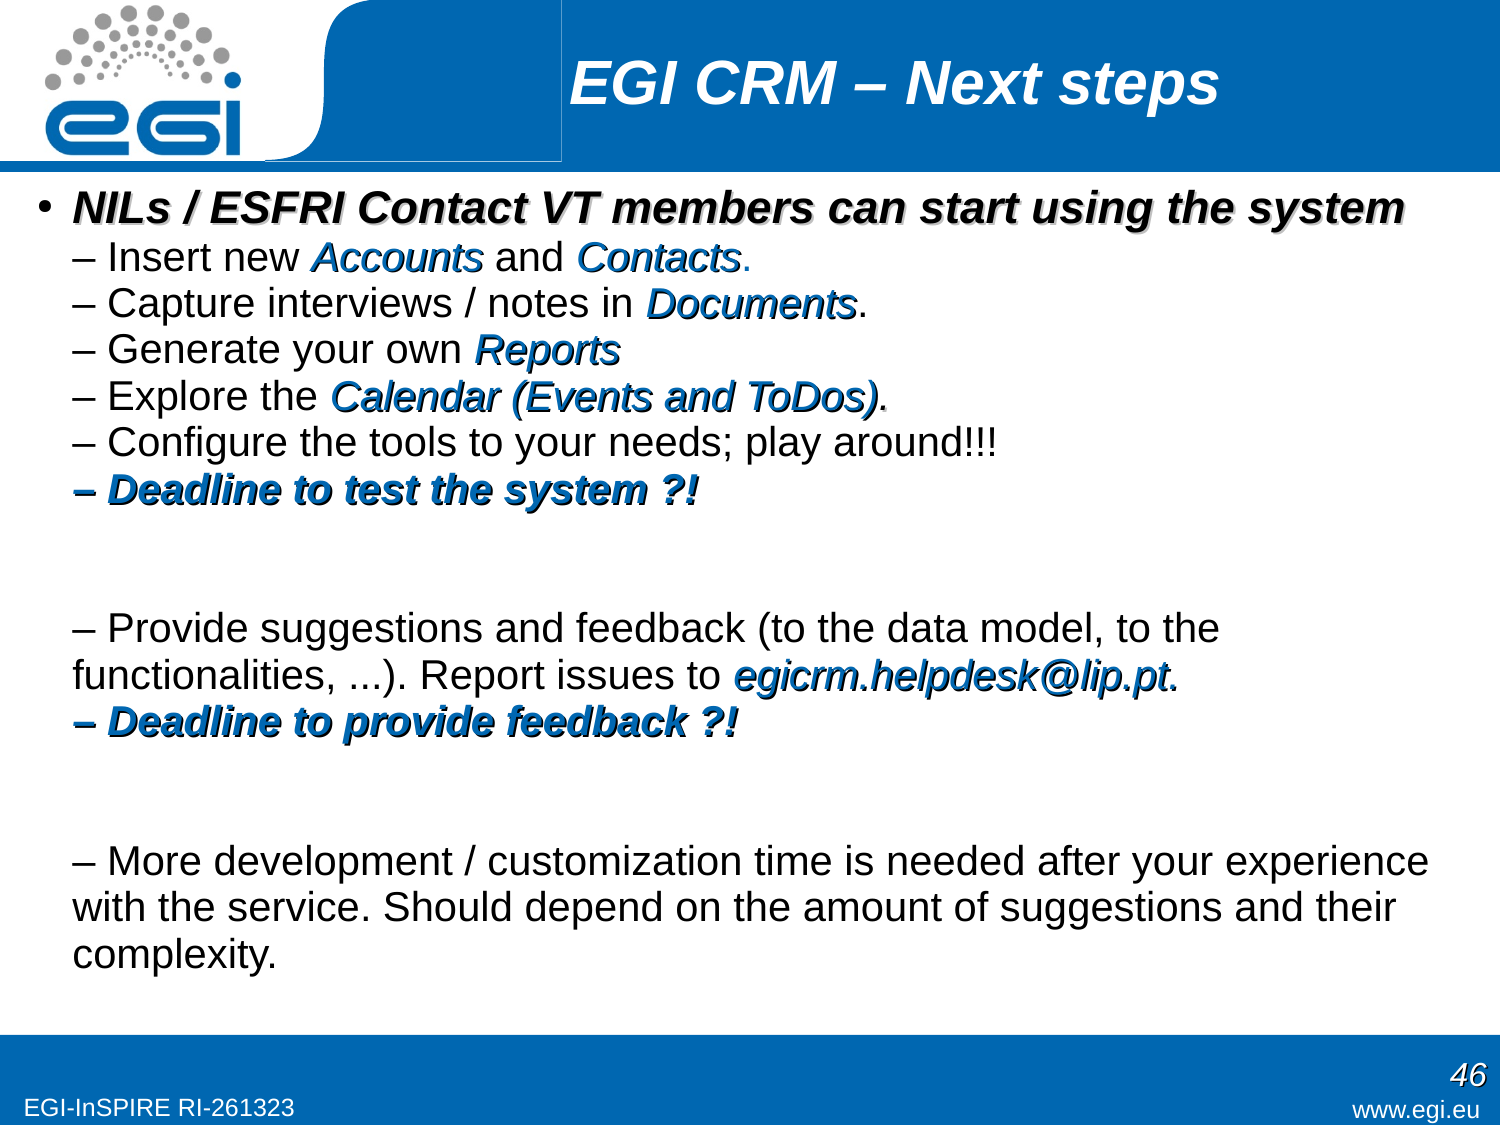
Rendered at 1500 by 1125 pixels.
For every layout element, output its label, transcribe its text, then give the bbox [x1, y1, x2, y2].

text_box EGI CRM – Next steps [332, 34, 1460, 130]
text_box NILs / ESFRI Contact VT members can start using the system – Insert new Accounts and Contacts. – Capture interviews / notes in Documents. – Generate your own Reports – Explore the Calendar (Events and ToDos). – Configure the tools to your needs; play around!!! – Deadline to test the system ?! – Provide suggestions and feedback (to the data model, to the functionalities, ...). Report issues to egicrm.helpdesk@lip.pt. – Deadline to provide feedback ?! – More development / customization time is needed after your experience with the service. Should depend on the amount of suggestions and their complexity. [22, 174, 1475, 1083]
picture [0, 0, 265, 161]
